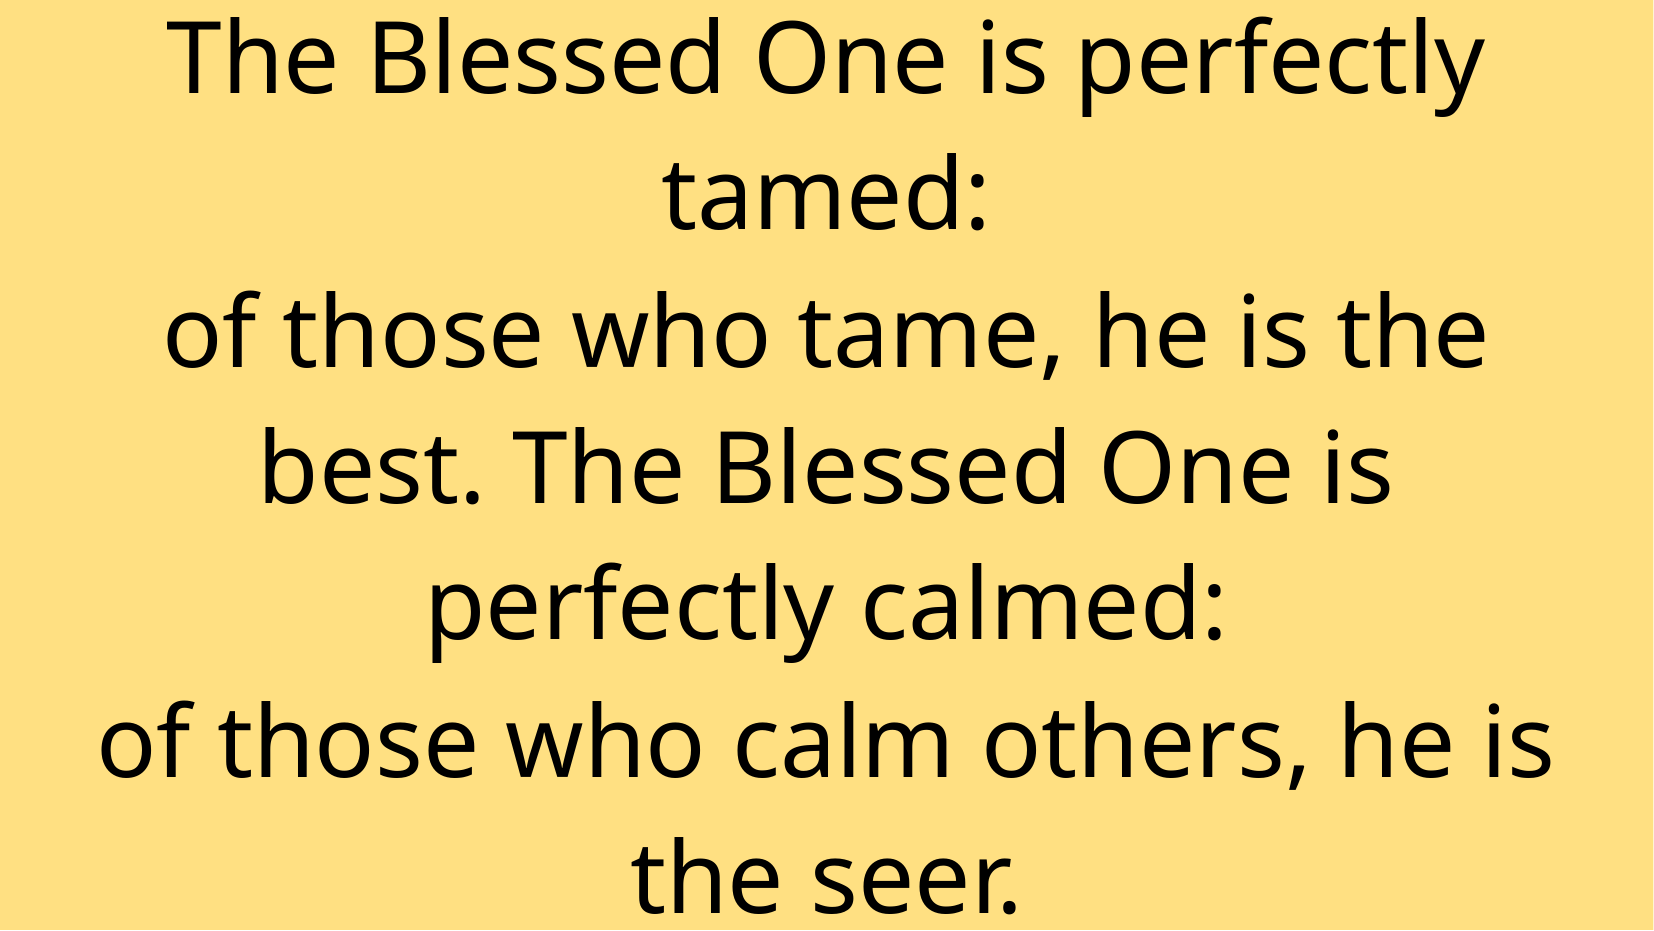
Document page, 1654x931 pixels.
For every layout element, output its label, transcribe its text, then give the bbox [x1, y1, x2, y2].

subtitle The Blessed One is perfectly tamed: of those who tame, he is the best. The Blessed One is perfectly calmed: of those who calm others, he is the seer. [82, 0, 1571, 931]
